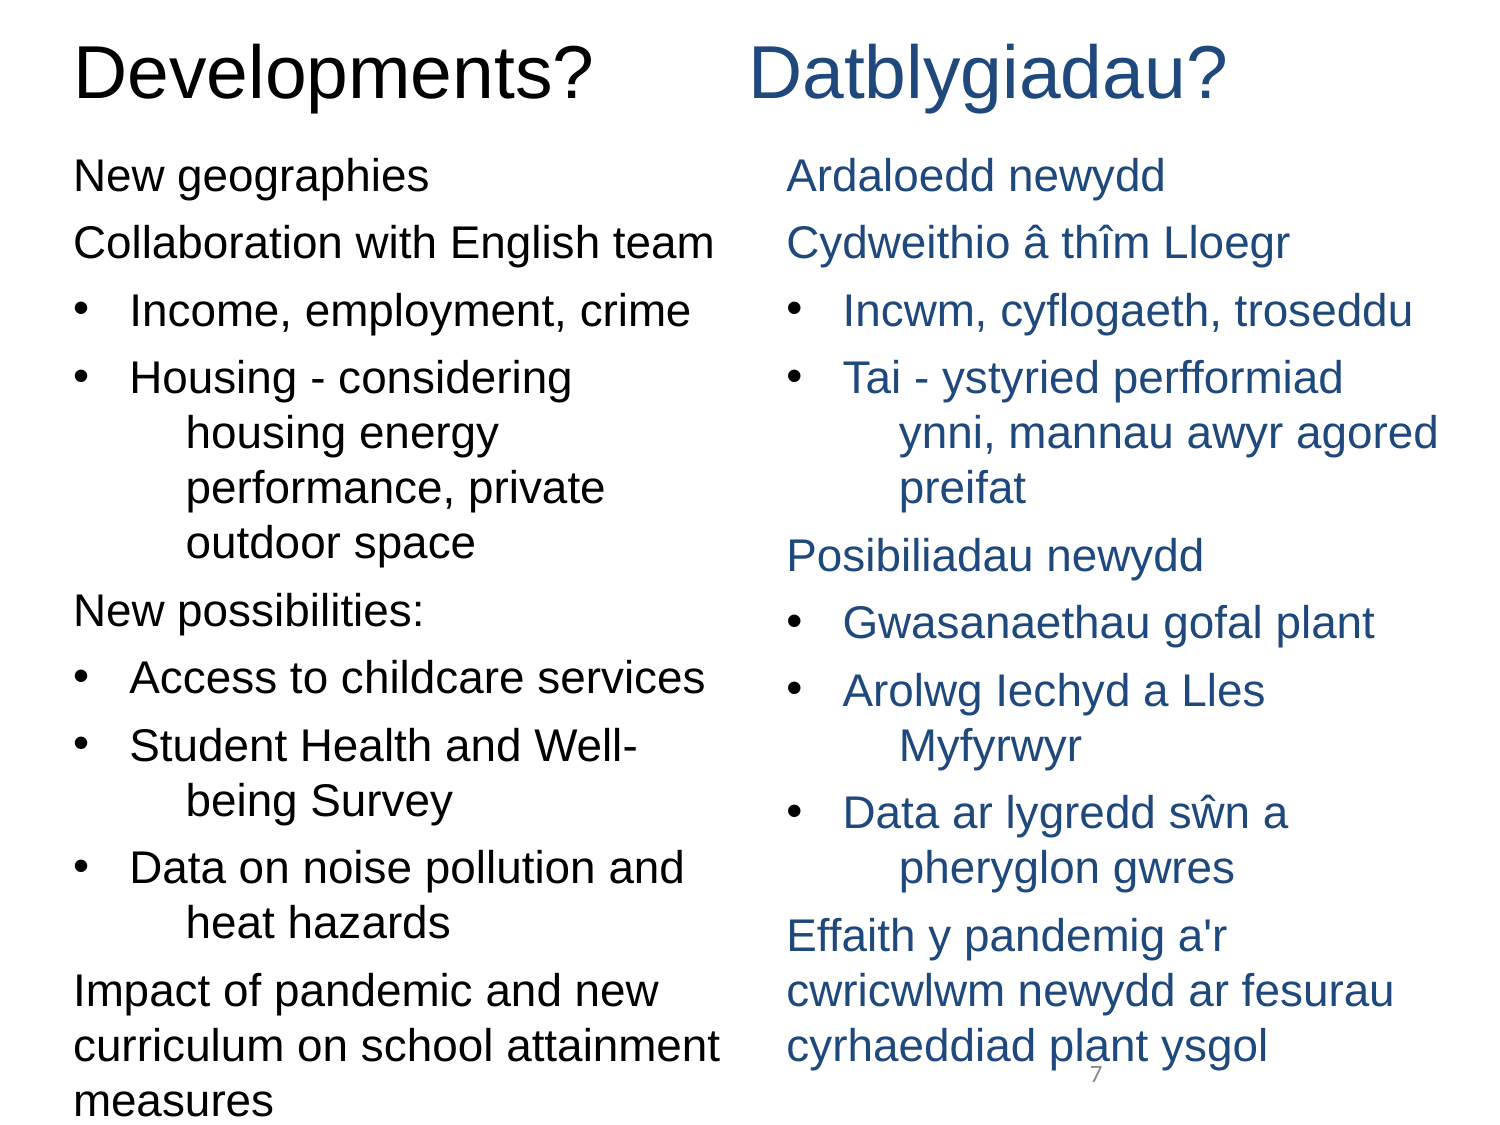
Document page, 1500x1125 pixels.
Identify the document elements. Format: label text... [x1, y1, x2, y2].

text_box New geographies Collaboration with English team Income, employment, crime Housing - considering housing energy performance, private outdoor space New possibilities: Access to childcare services Student Health and Well-being Survey Data on noise pollution and heat hazards Impact of pandemic and new curriculum on school attainment measures [58, 138, 750, 1125]
title Developments? Datblygiadau? [58, 0, 1483, 138]
text_box Ardaloedd newydd Cydweithio â thîm Lloegr Incwm, cyflogaeth, troseddu Tai - ystyried perfformiad ynni, mannau awyr agored preifat Posibiliadau newydd Gwasanaethau gofal plant Arolwg Iechyd a Lles Myfyrwyr Data ar lygredd sŵn a pheryglon gwres Effaith y pandemig a'r cwricwlwm newydd ar fesurau cyrhaeddiad plant ysgol [771, 138, 1463, 1125]
